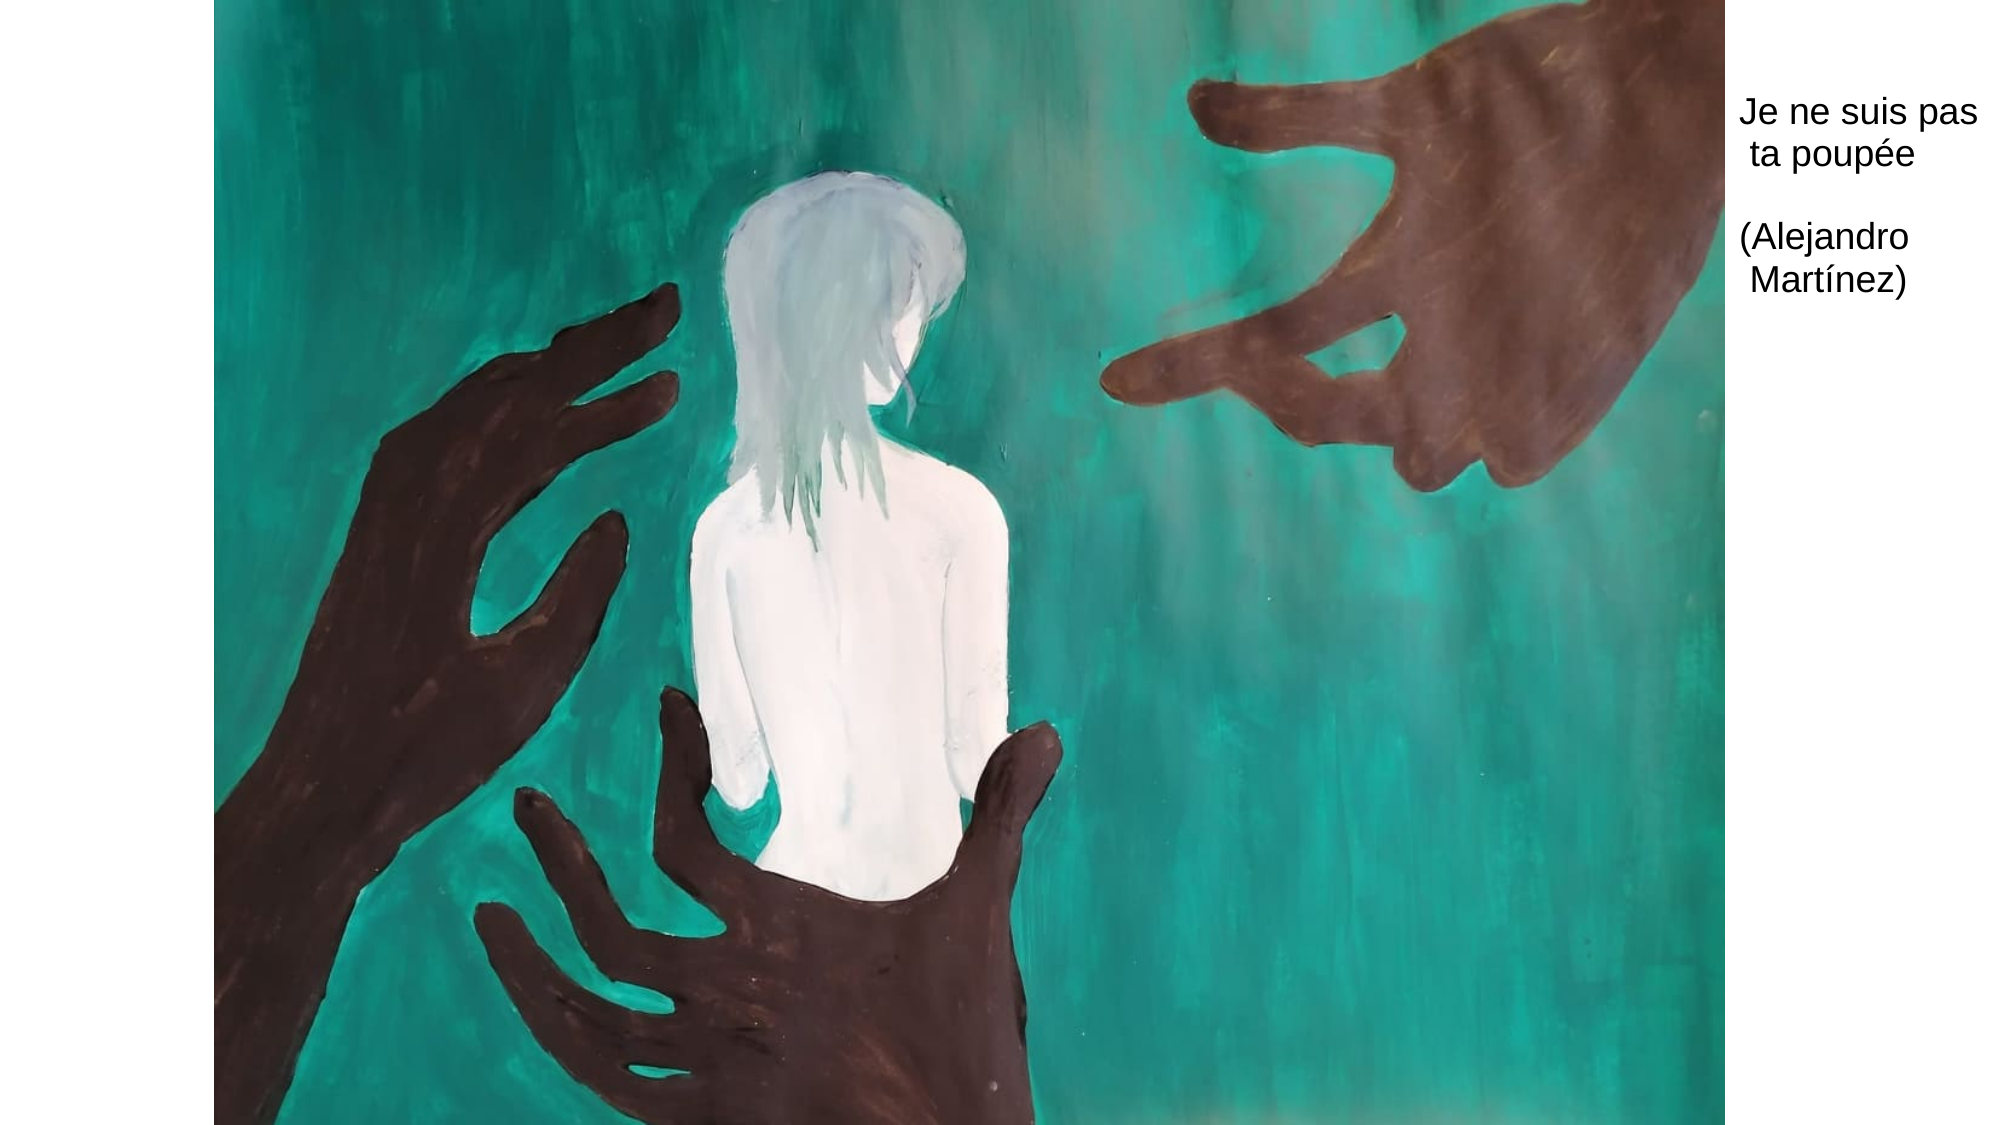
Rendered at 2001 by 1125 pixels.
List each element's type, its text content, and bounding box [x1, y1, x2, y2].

text_box Je ne suis pas ta poupée (Alejandro Martínez) [1724, 82, 1994, 308]
picture [214, 0, 1725, 1125]
